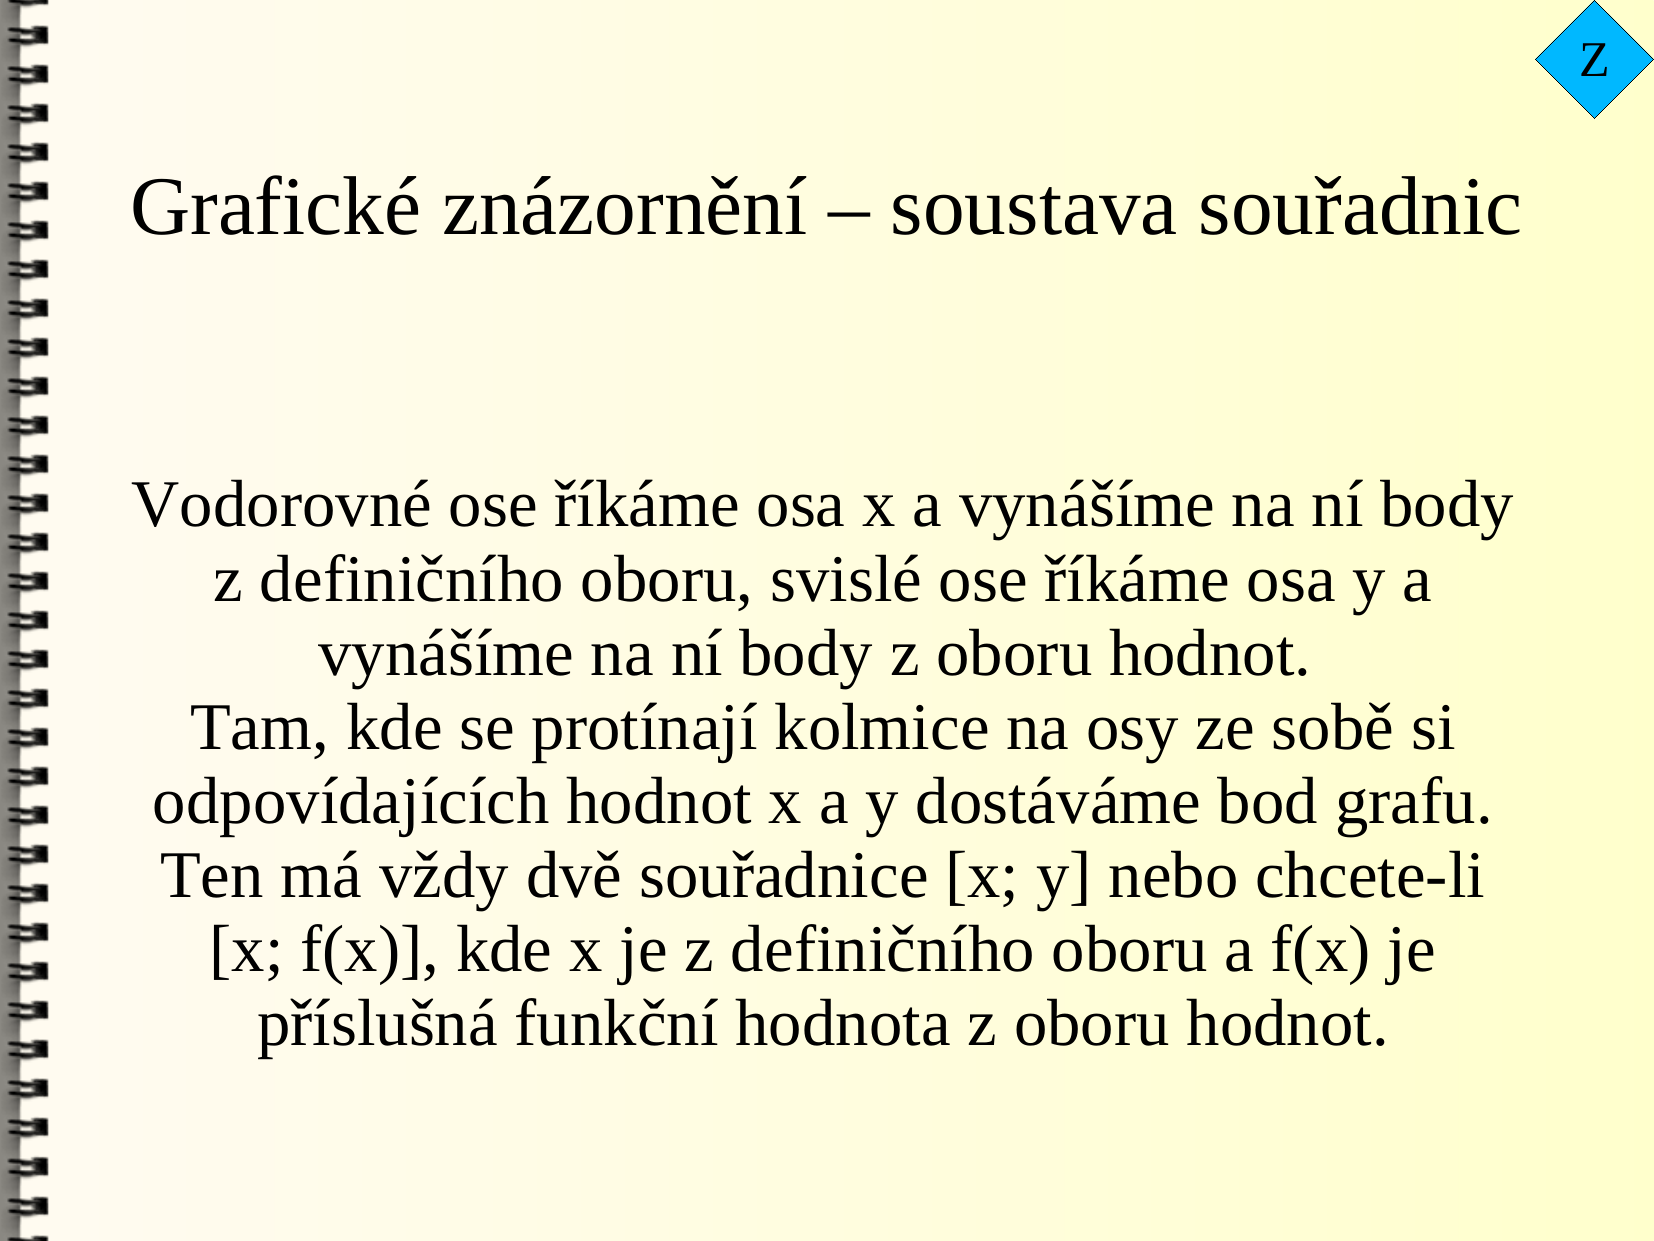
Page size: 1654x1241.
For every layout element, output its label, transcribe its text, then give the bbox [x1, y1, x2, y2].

text_box Z [1535, 0, 1654, 119]
picture [0, 0, 1654, 1241]
subtitle Vodorovné ose říkáme osa x a vynášíme na ní body z definičního oboru, svislé ose říkáme osa y a vynášíme na ní body z oboru hodnot. Tam, kde se protínají kolmice na osy ze sobě si odpovídajících hodnot x a y dostáváme bod grafu. Ten má vždy dvě souřadnice [x; y] nebo chcete-li [x; f(x)], kde x je z definičního oboru a f(x) je příslušná funkční hodnota z oboru hodnot. [118, 354, 1531, 1173]
title Grafické znázornění – soustava souřadnic [121, 102, 1534, 311]
